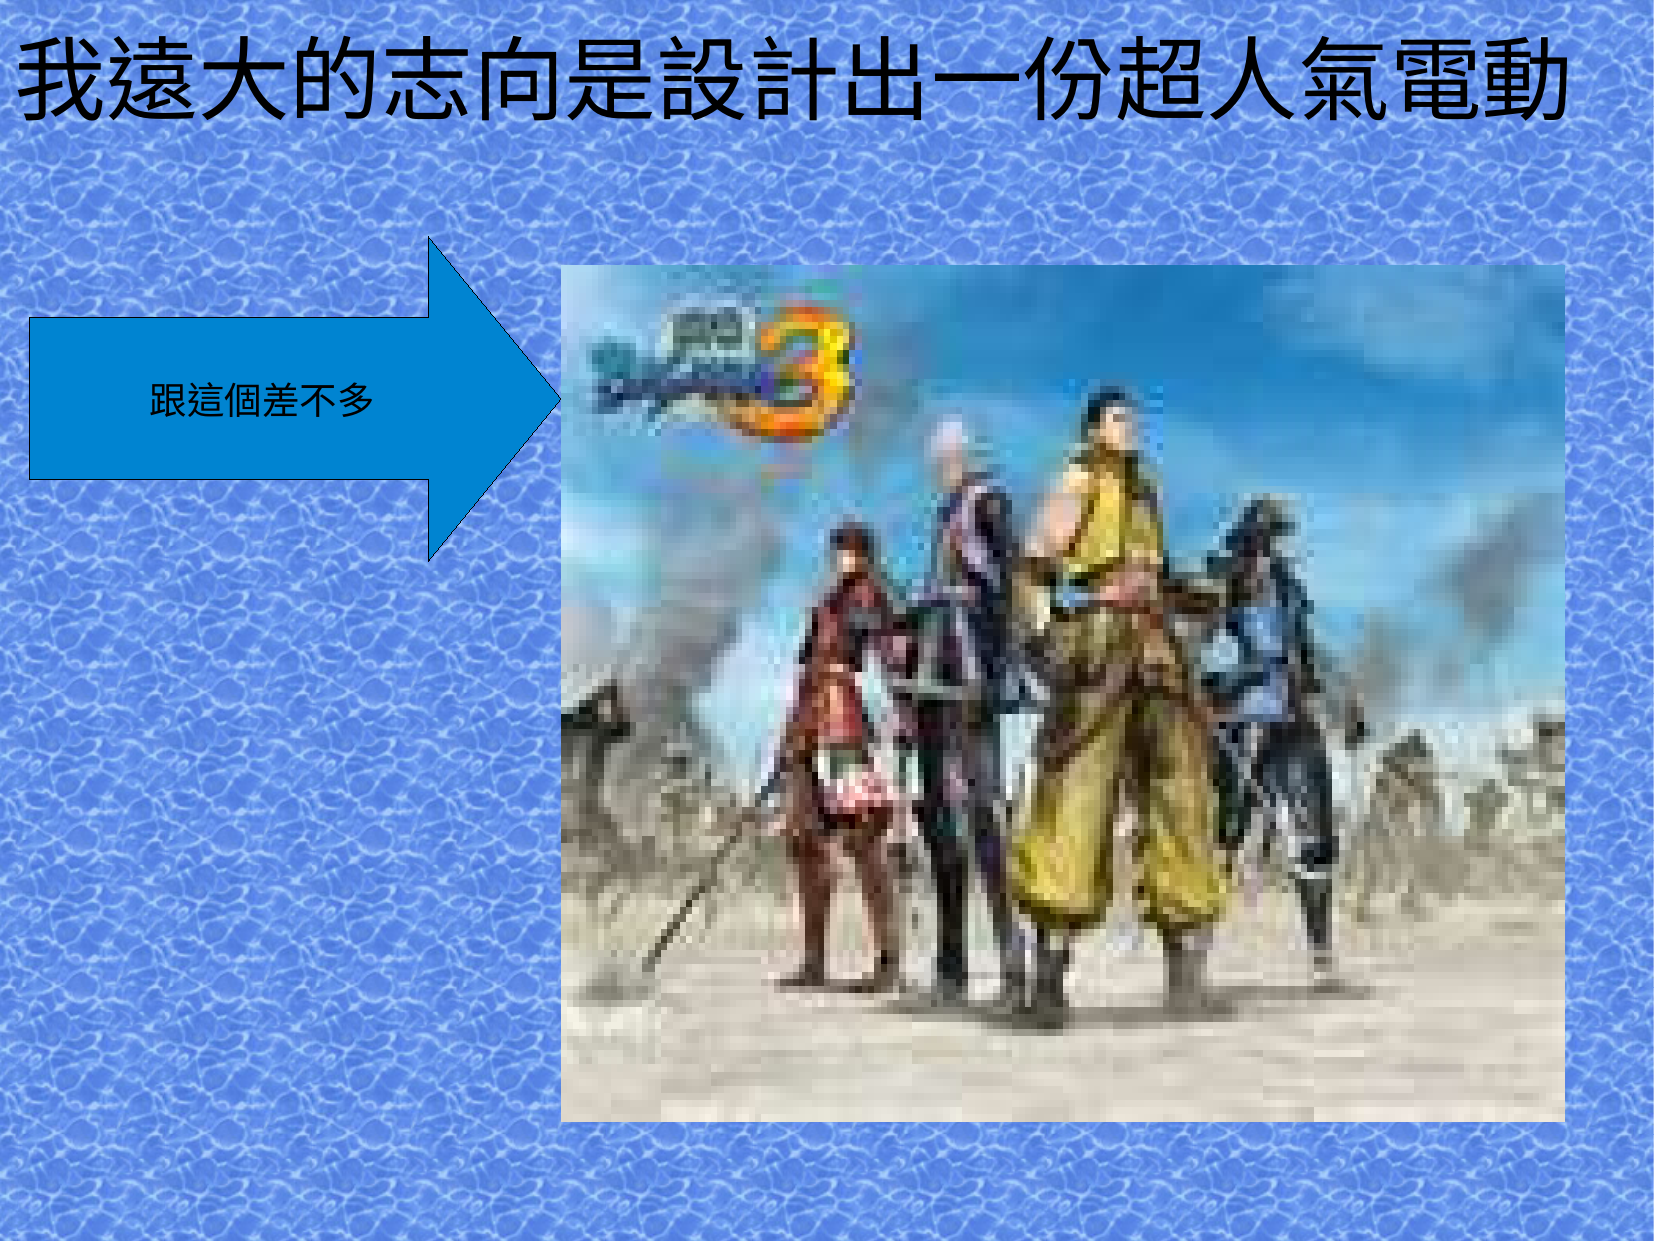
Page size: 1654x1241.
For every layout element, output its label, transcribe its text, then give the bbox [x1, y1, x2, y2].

text_box 跟這個差不多 [29, 236, 561, 562]
picture [0, 125, 1654, 1241]
text_box 我遠大的志向是設計出一份超人氣電動 [0, 0, 1654, 125]
